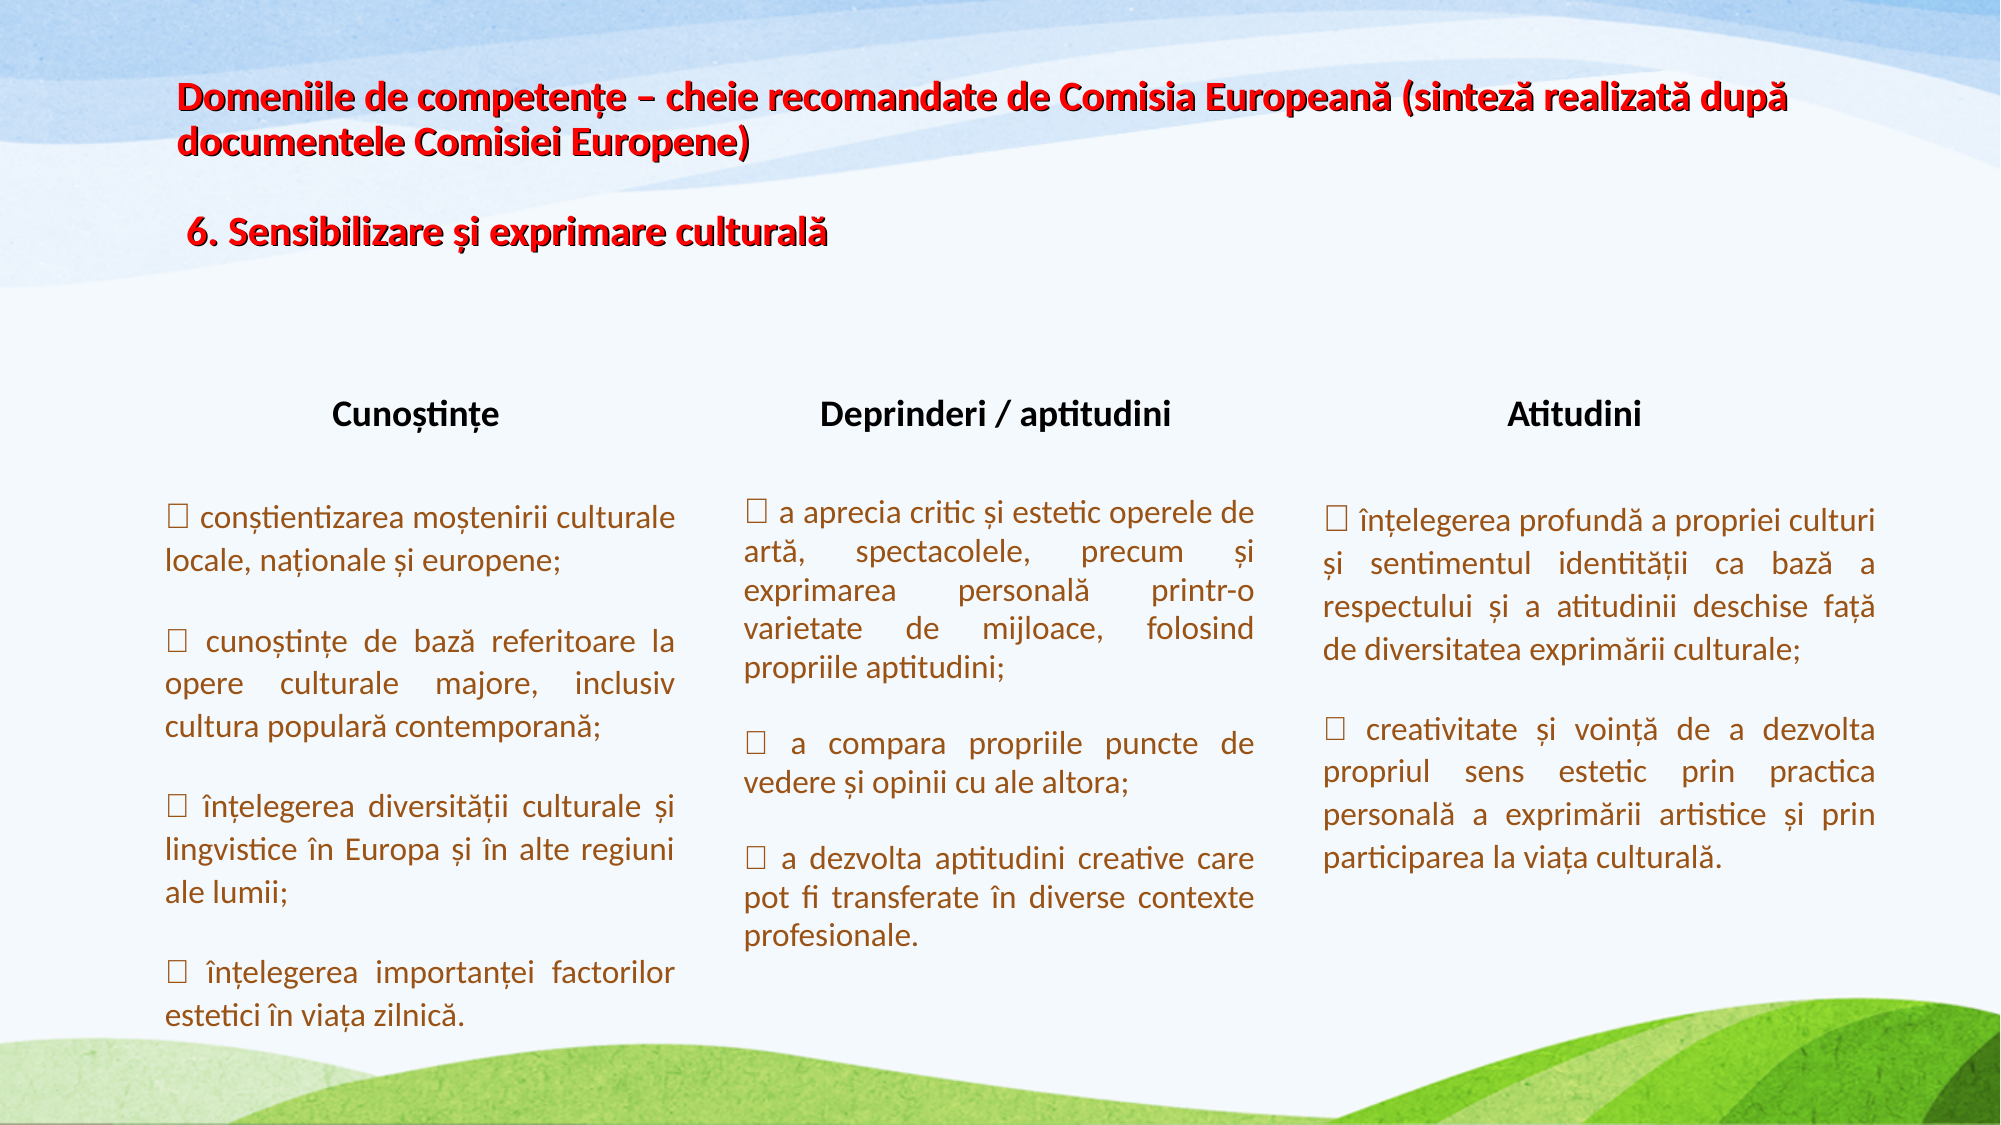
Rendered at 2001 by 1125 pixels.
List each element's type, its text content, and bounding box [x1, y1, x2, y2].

title Domeniile de competenţe – cheie recomandate de Comisia Europeană (sinteză realizată după documentele Comisiei Europene) 6. Sensibilizare şi exprimare culturală [161, 43, 1862, 307]
list  conştientizarea moştenirii culturale locale, naţionale şi europene;  cunoştinţe de bază referitoare la opere culturale majore, inclusiv cultura populară contemporană;  înţelegerea diversităţii culturale şi lingvistice în Europa şi în alte regiuni ale lumii;  înţelegerea importanţei factorilor estetici în viaţa zilnică. [149, 482, 692, 1115]
picture [0, 0, 2001, 1125]
list Deprinderi / aptitudini [730, 388, 1271, 482]
list  înţelegerea profundă a propriei culturi şi sentimentul identităţii ca bază a respectului şi a atitudinii deschise faţă de diversitatea exprimării culturale;  creativitate şi voinţă de a dezvolta propriul sens estetic prin practica personală a exprimării artistice şi prin participarea la viaţa culturală. [1307, 482, 1892, 951]
list Cunoştinţe [149, 388, 692, 482]
list  a aprecia critic şi estetic operele de artă, spectacolele, precum şi exprimarea personală printr-o varietate de mijloace, folosind propriile aptitudini;  a compara propriile puncte de vedere şi opinii cu ale altora;  a dezvolta aptitudini creative care pot fi transferate în diverse contexte profesionale. [728, 482, 1271, 1030]
list Atitudini [1307, 388, 1851, 482]
